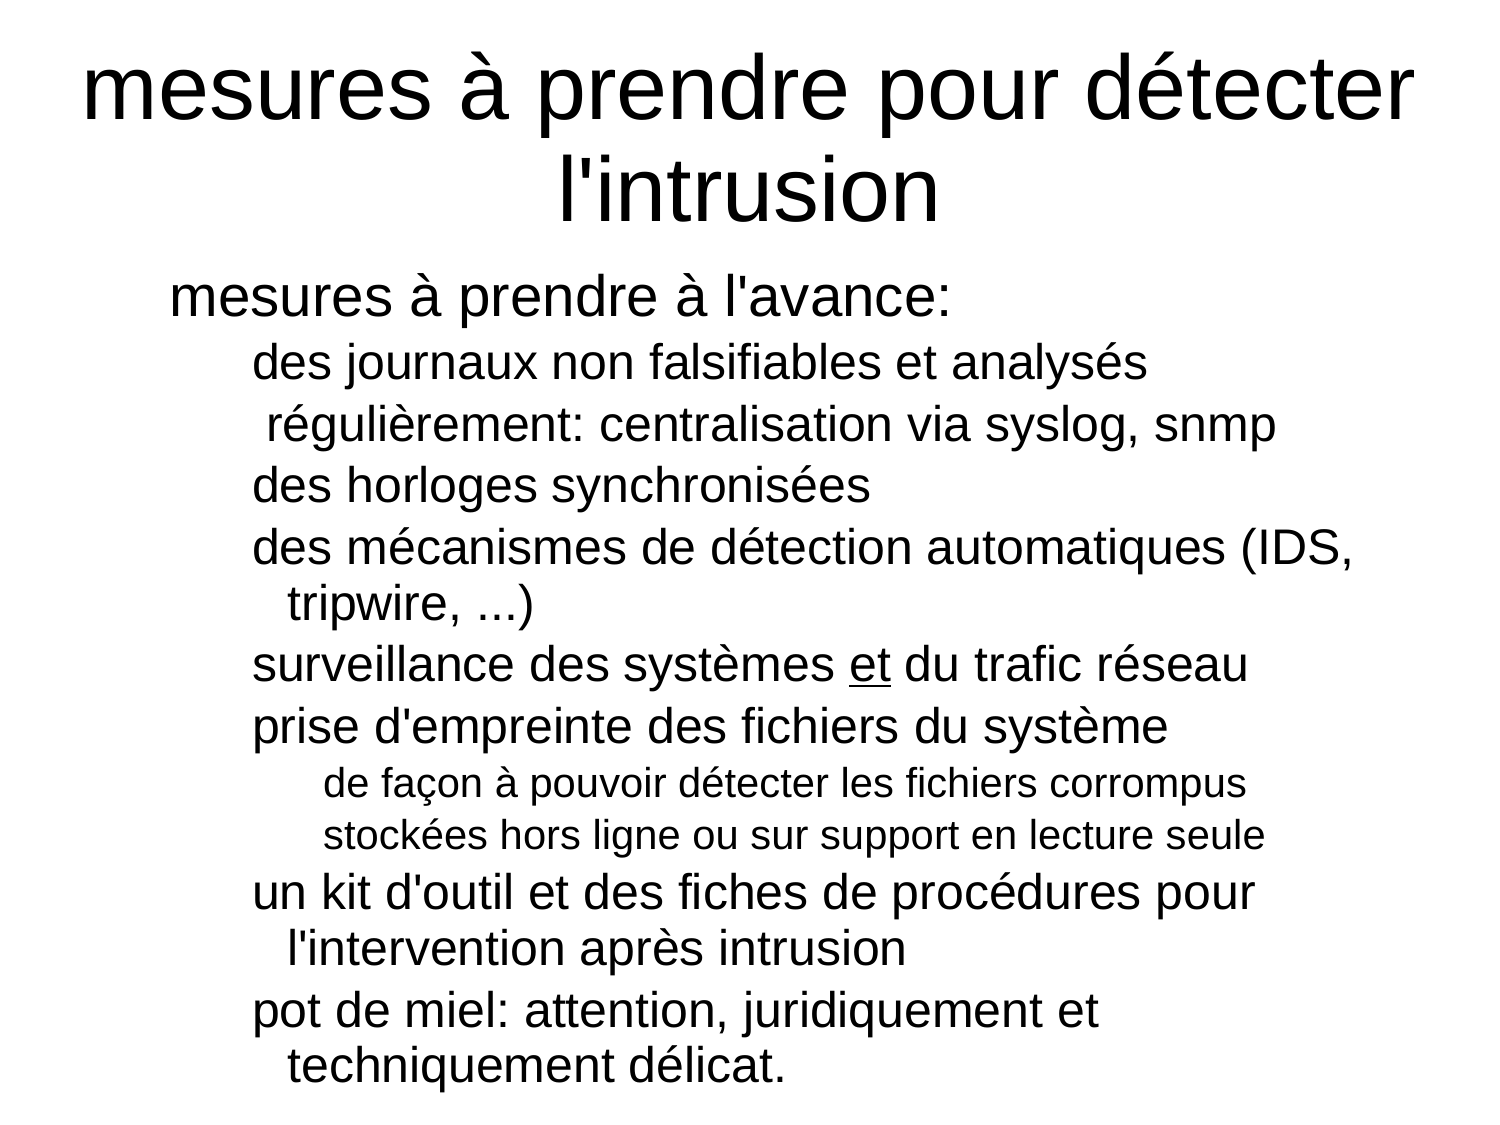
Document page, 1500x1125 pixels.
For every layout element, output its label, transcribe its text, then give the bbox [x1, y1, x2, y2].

list mesures à prendre à l'avance: des journaux non falsifiables et analysés régulièrement: centralisation via syslog, snmp des horloges synchronisées des mécanismes de détection automatiques (IDS, tripwire, ...) surveillance des systèmes et du trafic réseau prise d'empreinte des fichiers du système de façon à pouvoir détecter les fichiers corrompus stockées hors ligne ou sur support en lecture seule un kit d'outil et des fiches de procédures pour l'intervention après intrusion pot de miel: attention, juridiquement et techniquement délicat. [75, 263, 1425, 1094]
title mesures à prendre pour détecter l'intrusion [75, 36, 1425, 242]
